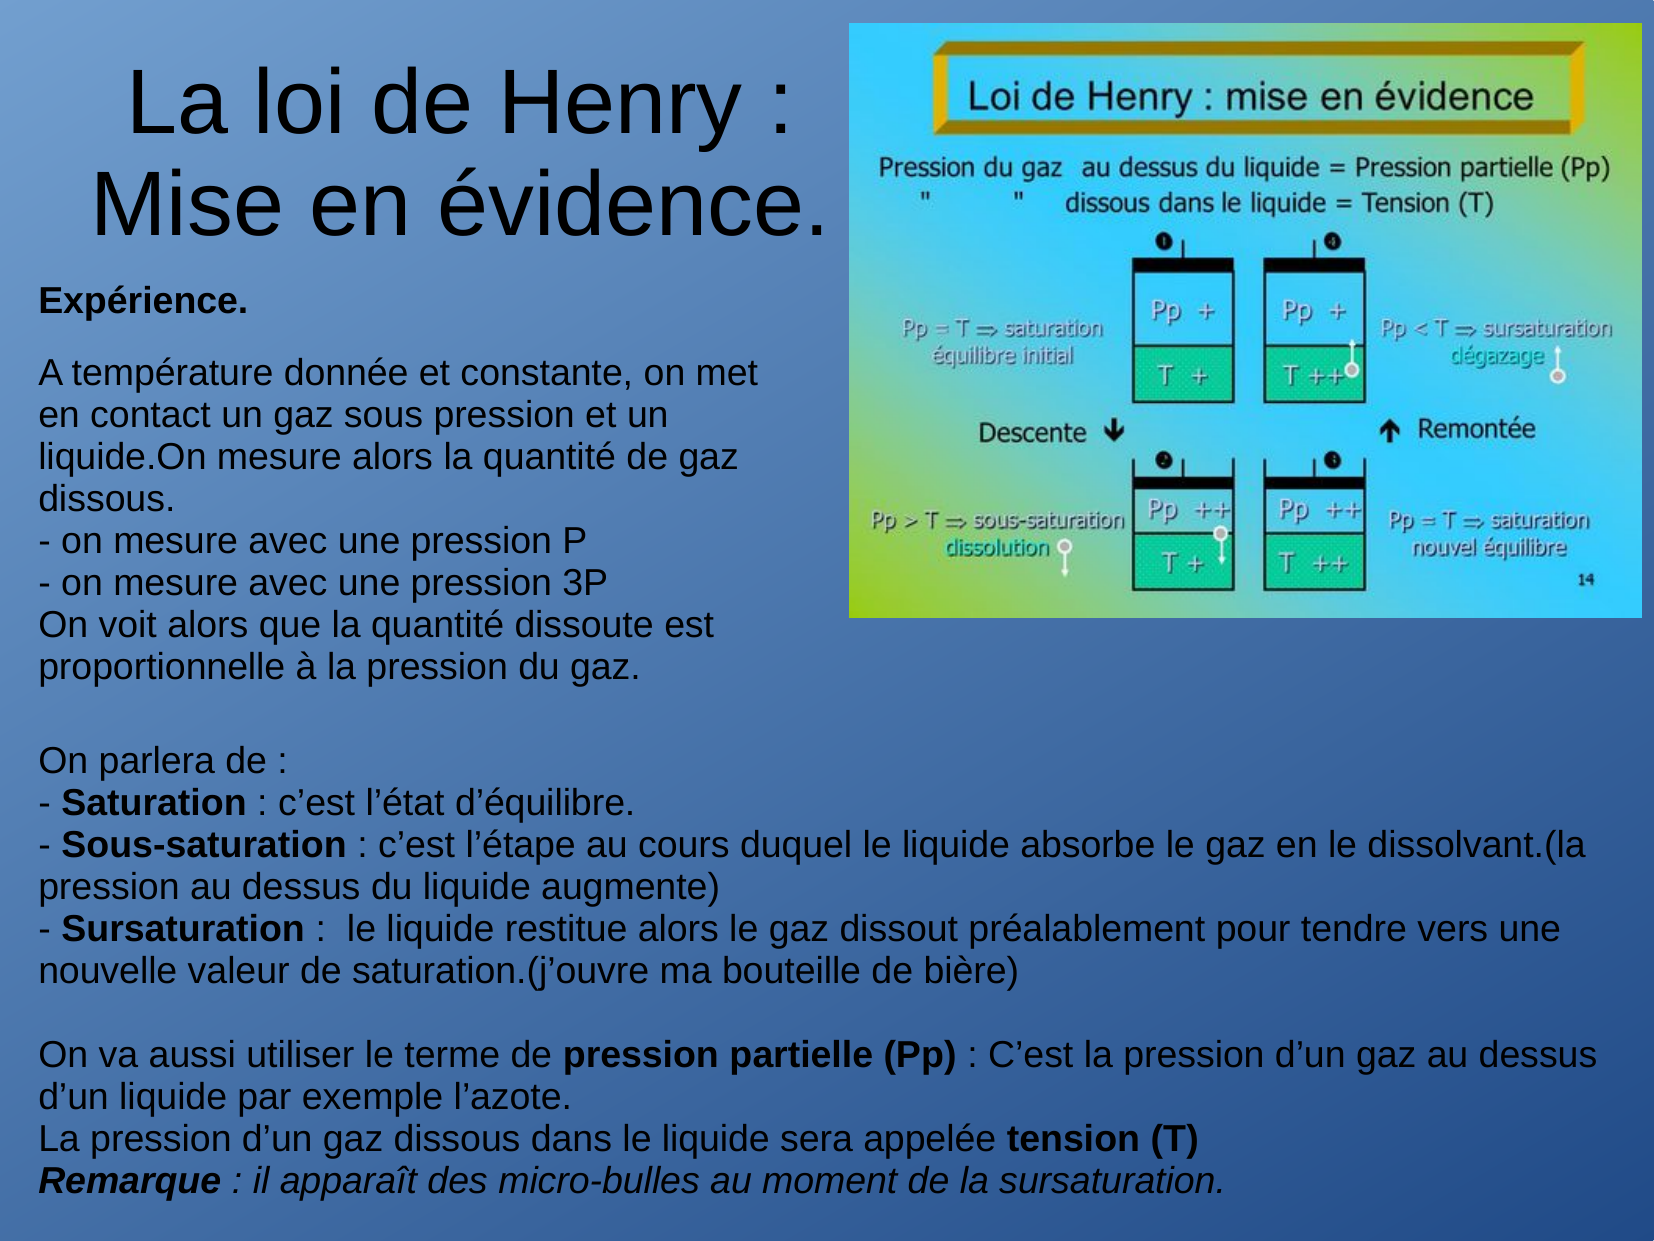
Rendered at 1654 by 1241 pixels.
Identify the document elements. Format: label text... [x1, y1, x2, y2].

title La loi de Henry : Mise en évidence. [82, 49, 839, 257]
picture [849, 23, 1642, 618]
text_box On parlera de : - Saturation : c’est l’état d’équilibre. - Sous-saturation : c’est l’étape au cours duquel le liquide absorbe le gaz en le dissolvant.(la pression au dessus du liquide augmente) - Sursaturation : le liquide restitue alors le gaz dissout préalablement pour tendre vers une nouvelle valeur de saturation.(j’ouvre ma bouteille de bière) On va aussi utiliser le terme de pression partielle (Pp) : C’est la pression d’un gaz au dessus d’un liquide par exemple l’azote. La pression d’un gaz dissous dans le liquide sera appelée tension (T) Remarque : il apparaît des micro-bulles au moment de la sursaturation. [23, 732, 1630, 1229]
text_box A température donnée et constante, on met en contact un gaz sous pression et un liquide.On mesure alors la quantité de gaz dissous. - on mesure avec une pression P - on mesure avec une pression 3P On voit alors que la quantité dissoute est proportionnelle à la pression du gaz. [23, 343, 792, 733]
text_box Expérience. [23, 271, 272, 342]
